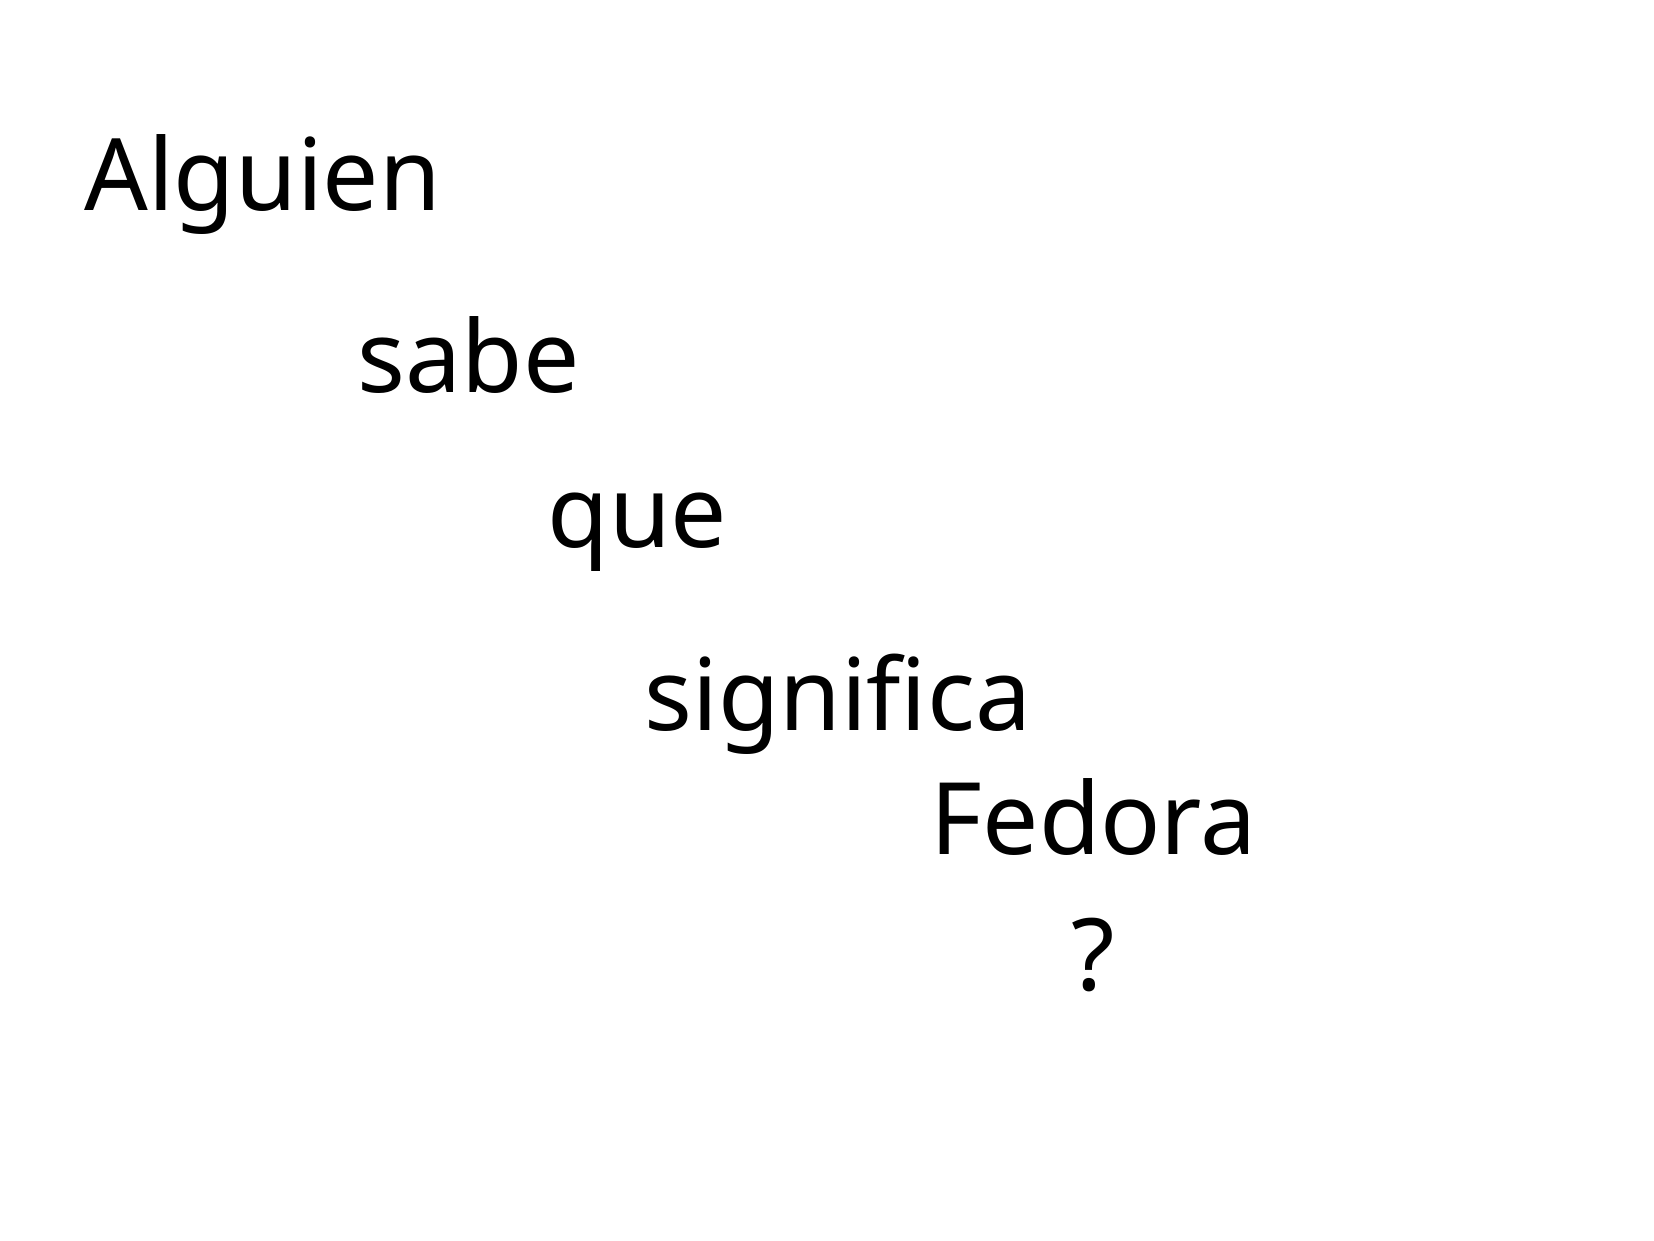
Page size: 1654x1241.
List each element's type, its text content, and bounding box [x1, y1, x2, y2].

title que [487, 412, 788, 605]
title sabe [337, 257, 601, 451]
title significa [637, 595, 1039, 788]
title Fedora? [911, 787, 1276, 980]
title Alguien [37, 75, 488, 268]
